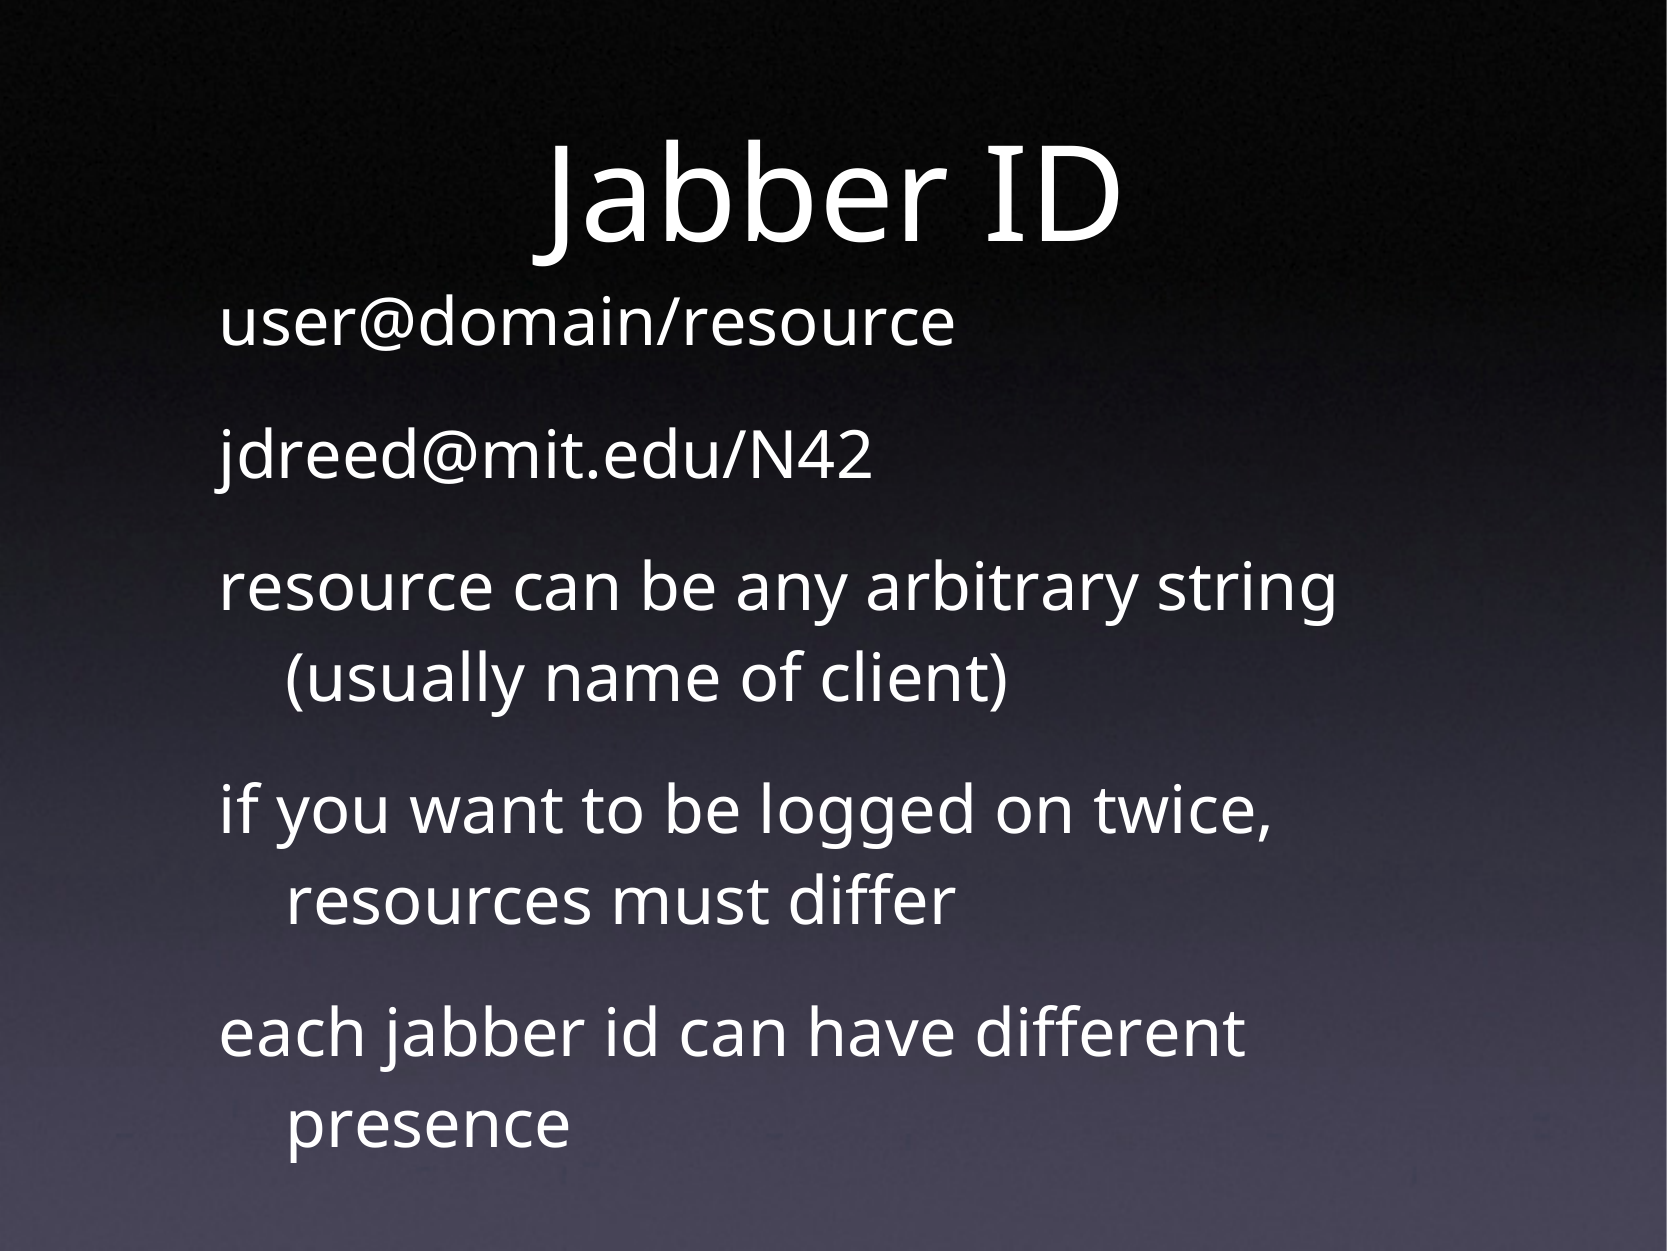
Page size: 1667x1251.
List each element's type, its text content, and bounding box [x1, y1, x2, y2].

title Jabber ID [162, 33, 1505, 232]
picture [0, 0, 1667, 1251]
list user@domain/resource jdreed@mit.edu/N42 resource can be any arbitrary string (usually name of client) if you want to be logged on twice, resources must differ each jabber id can have different presence [162, 232, 1505, 1209]
